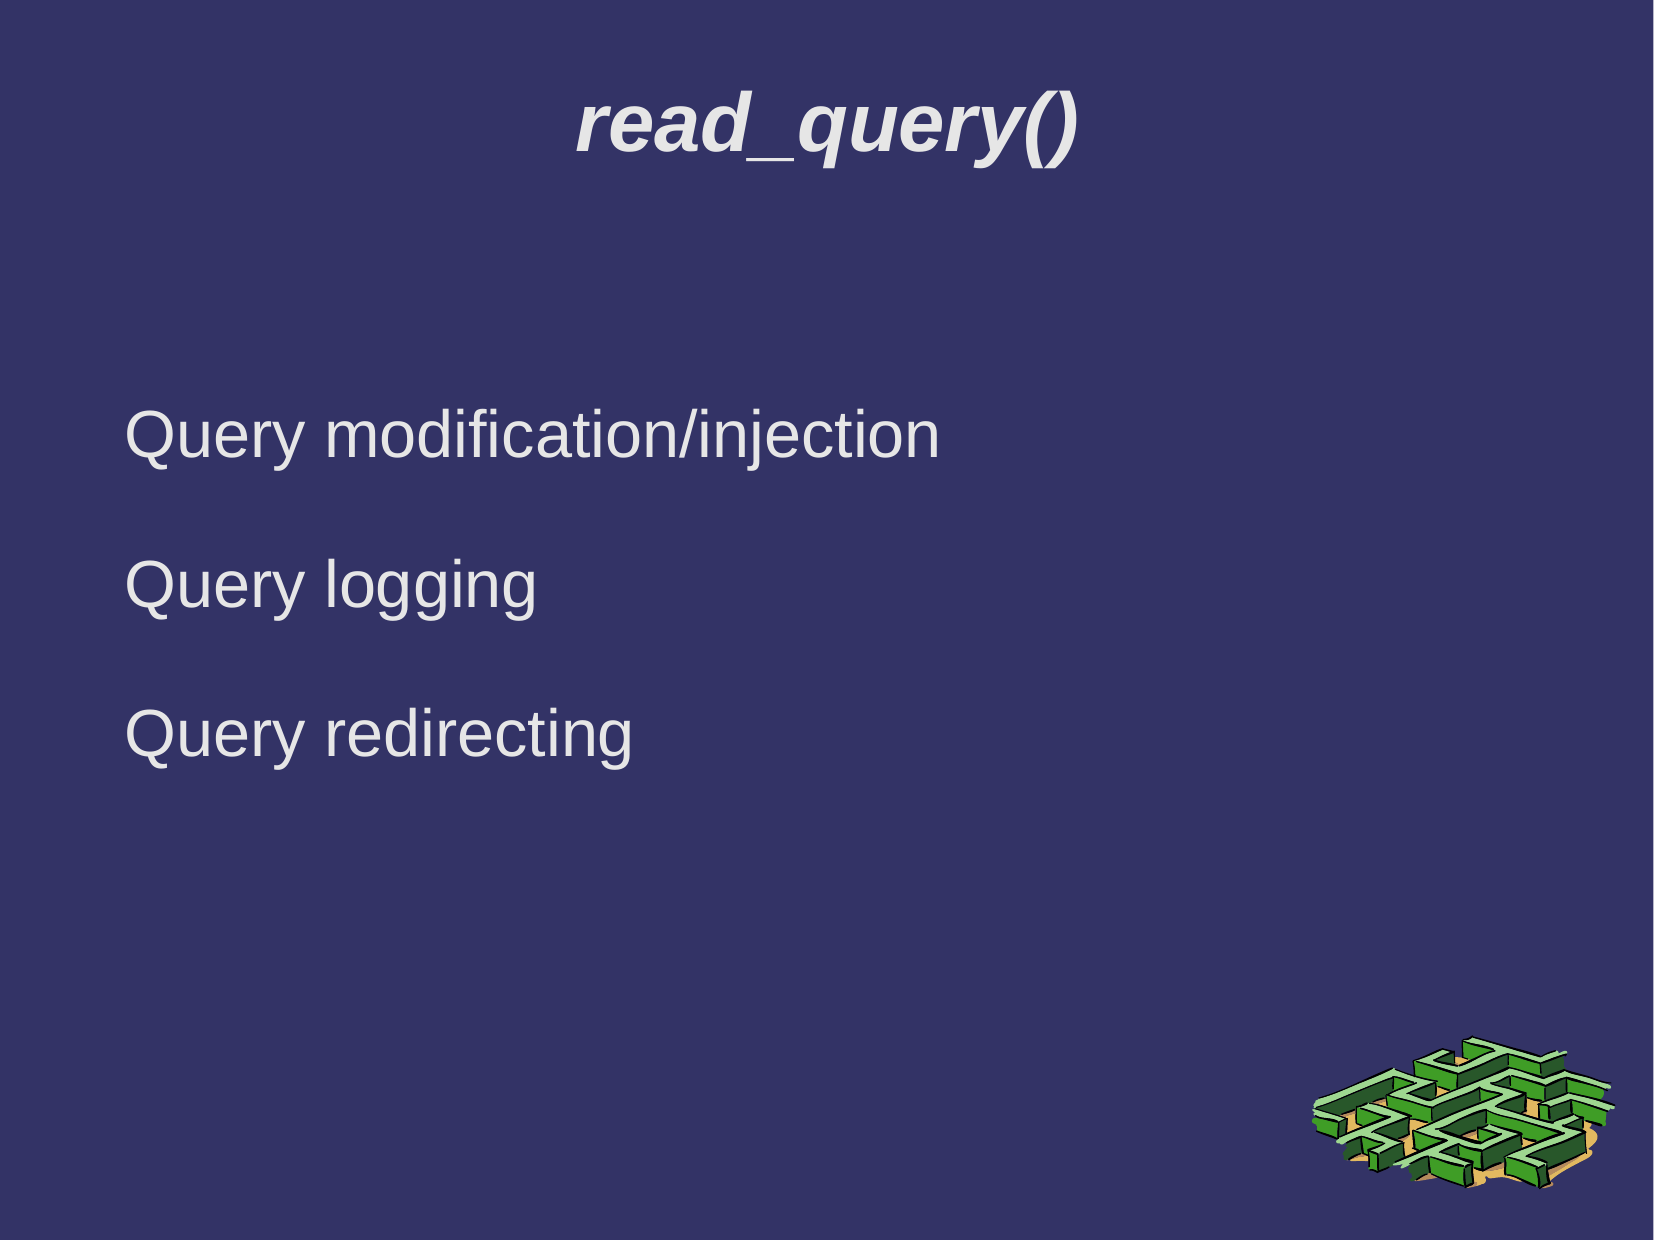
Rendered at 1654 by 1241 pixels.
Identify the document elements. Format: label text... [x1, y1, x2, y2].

list Query modification/injection Query logging Query redirecting [112, 322, 1504, 1104]
title read_query() [121, 19, 1534, 227]
